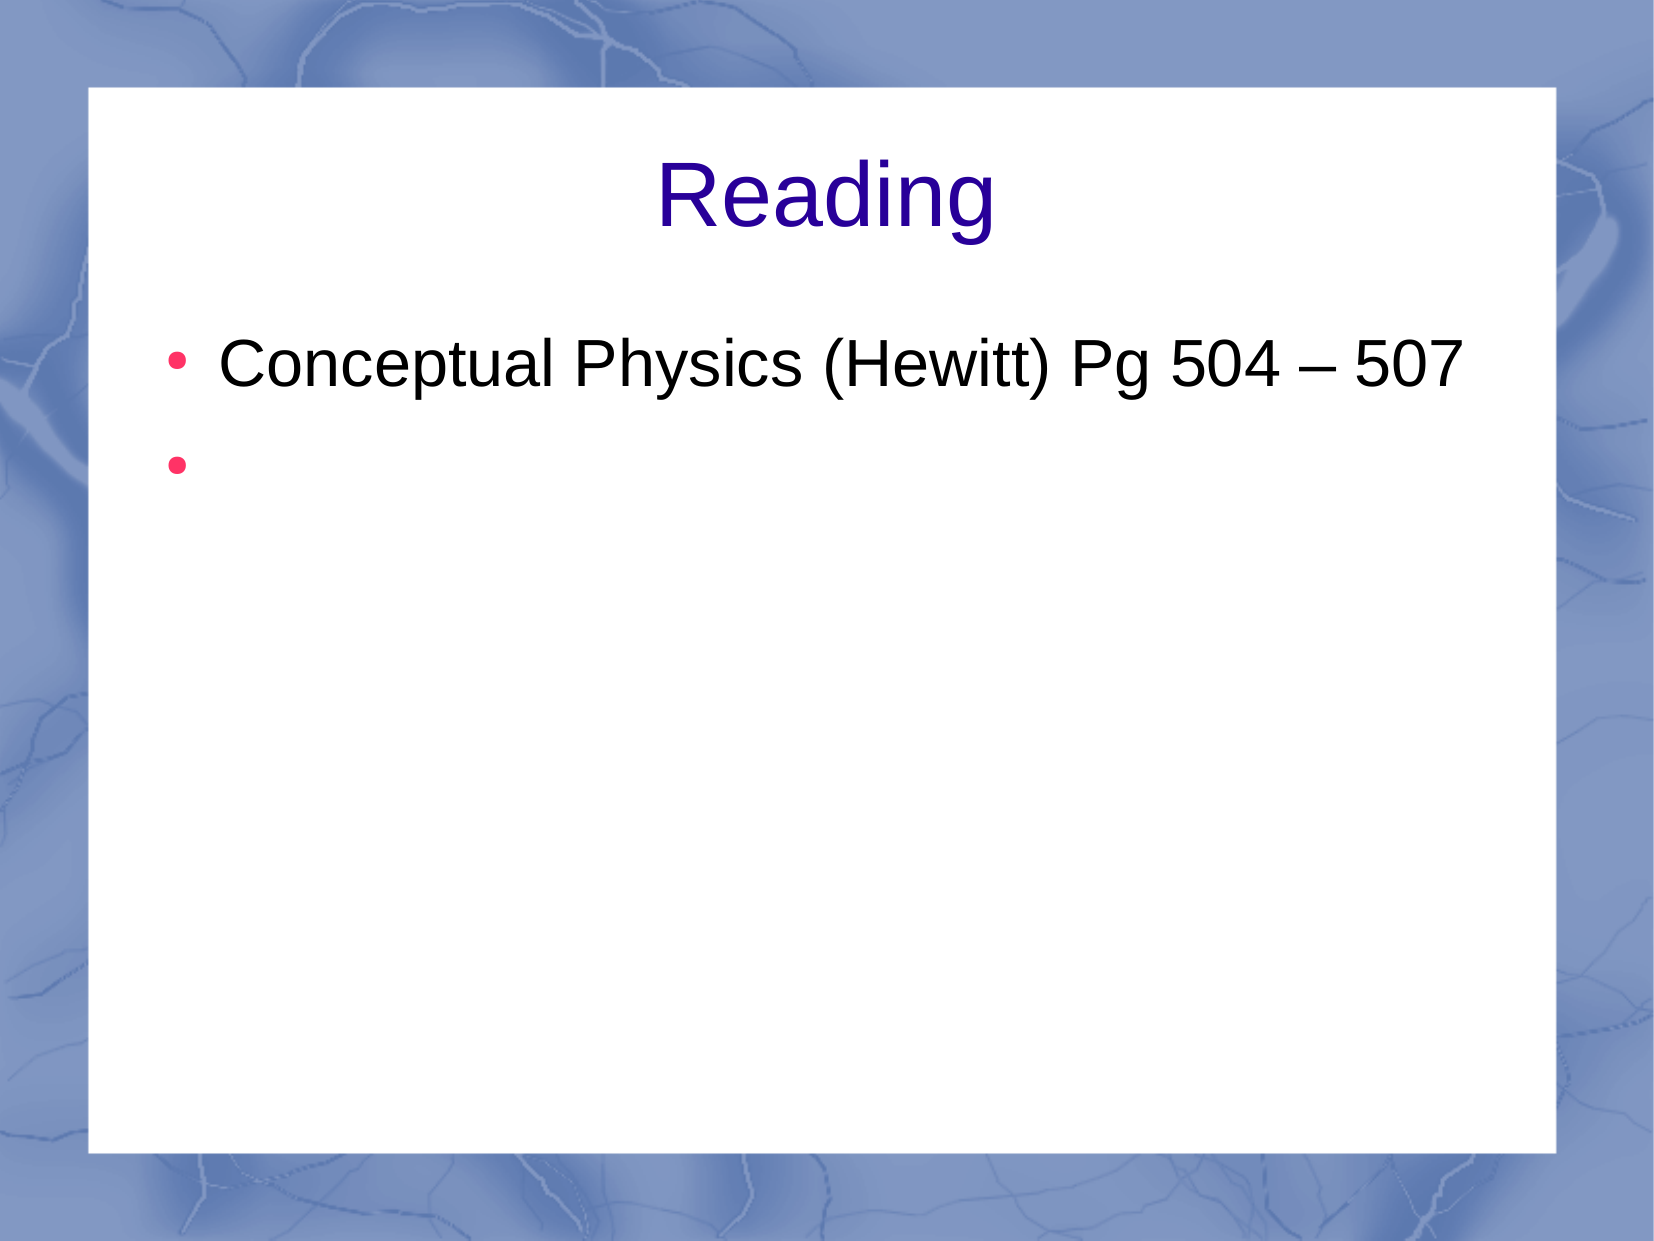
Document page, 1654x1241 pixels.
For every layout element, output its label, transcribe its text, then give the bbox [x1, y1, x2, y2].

list Conceptual Physics (Hewitt) Pg 504 – 507 [147, 325, 1506, 996]
title Reading [118, 98, 1536, 291]
picture [0, 0, 1654, 1241]
